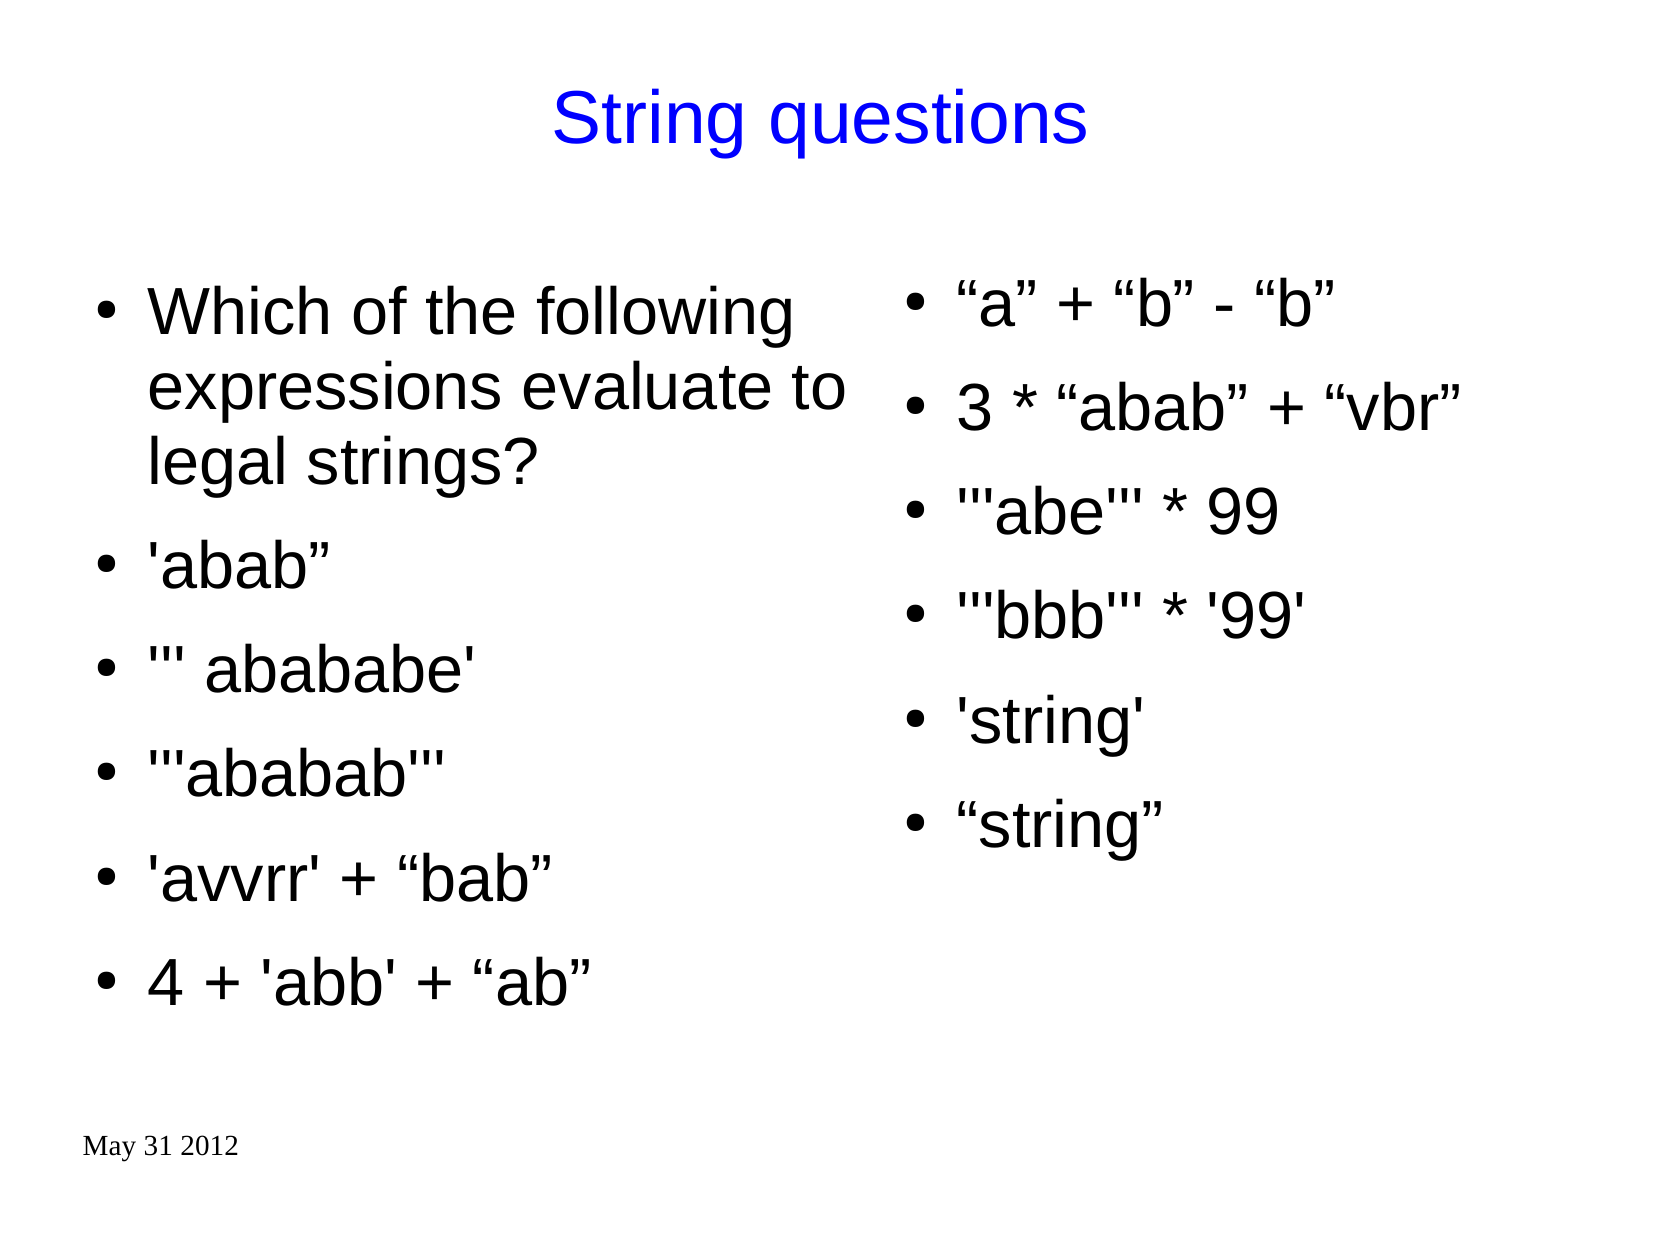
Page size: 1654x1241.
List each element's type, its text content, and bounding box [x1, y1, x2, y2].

list “a” + “b” - “b” 3 * “abab” + “vbr” '''abe''' * 99 '''bbb''' * '99' 'string' “string” [885, 265, 1654, 1085]
title String questions [76, 58, 1565, 178]
list Which of the following expressions evaluate to legal strings? 'abab” ''' abababe' '''ababab''' 'avvrr' + “bab” 4 + 'abb' + “ab” [76, 274, 886, 1093]
